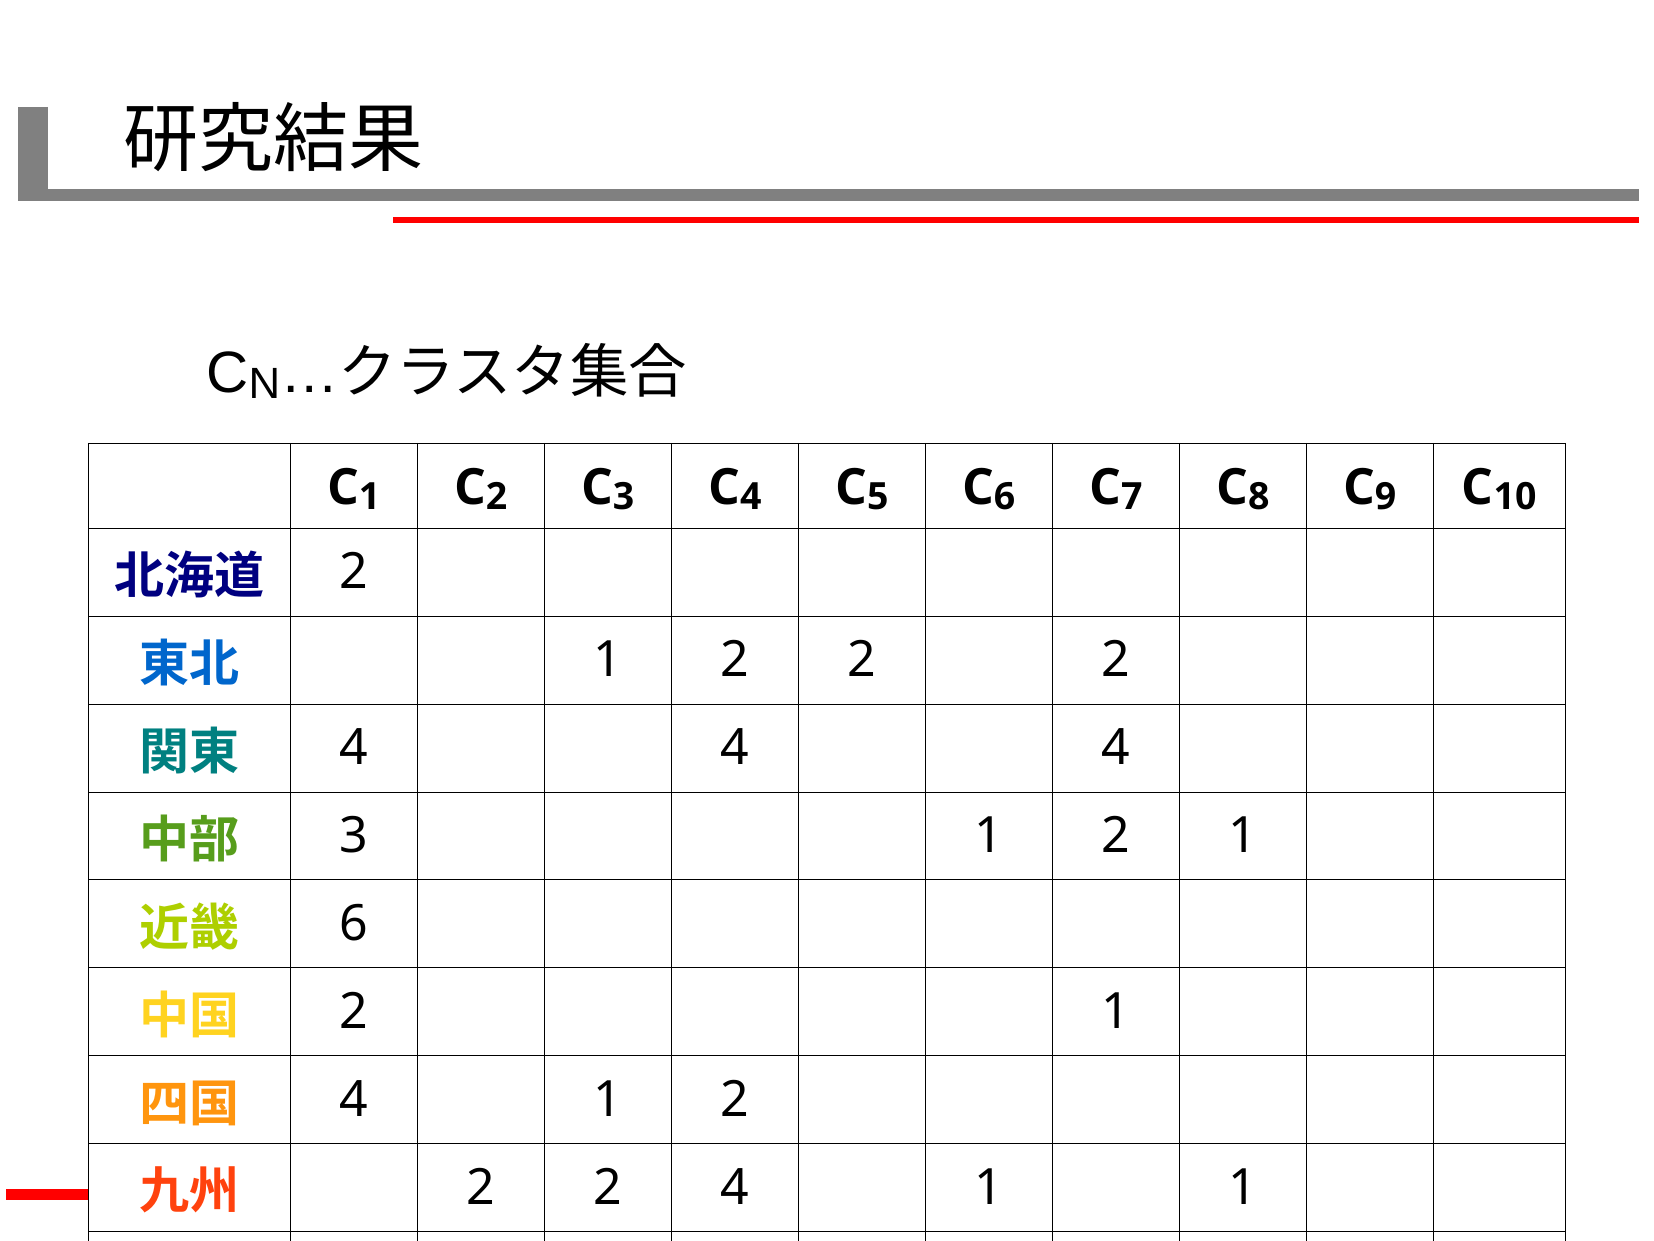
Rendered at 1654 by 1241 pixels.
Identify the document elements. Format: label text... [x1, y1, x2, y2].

table_cell [291, 1144, 417, 1231]
table_cell [1307, 793, 1433, 879]
table_cell 四国 [89, 1056, 290, 1143]
table_cell [799, 705, 925, 792]
table_cell [1434, 1056, 1565, 1143]
table_cell 1 [926, 1144, 1052, 1231]
table_cell [926, 968, 1052, 1055]
table_cell [1307, 529, 1433, 616]
table_cell 1 [1180, 1144, 1306, 1231]
table_cell [799, 793, 925, 879]
table_cell 2 [1053, 617, 1179, 704]
table_cell 4 [1053, 705, 1179, 792]
table_cell [1180, 617, 1306, 704]
table_cell [672, 968, 798, 1055]
table_cell [926, 617, 1052, 704]
table_cell [672, 793, 798, 879]
table_cell [1434, 705, 1565, 792]
list CN…クラスタ集合 [118, 324, 1534, 443]
table_cell [418, 705, 544, 792]
table_header C7 [1053, 444, 1179, 528]
table_cell [418, 617, 544, 704]
table_cell [926, 529, 1052, 616]
table_cell 北海道 [89, 529, 290, 616]
table_cell 1 [1307, 1232, 1433, 1241]
table_cell 4 [672, 1144, 798, 1231]
table_cell 3 [291, 793, 417, 879]
table_cell 沖縄 [89, 1232, 290, 1241]
table_cell [418, 880, 544, 967]
table_cell [545, 793, 671, 879]
table_cell 東北 [89, 617, 290, 704]
table_cell [1434, 529, 1565, 616]
table_header C9 [1307, 444, 1433, 528]
table_header C3 [545, 444, 671, 528]
table_cell 1 [926, 793, 1052, 879]
table_cell [926, 880, 1052, 967]
table_cell [418, 968, 544, 1055]
table_cell [1180, 1056, 1306, 1143]
table_cell [1434, 617, 1565, 704]
table_cell 2 [672, 1056, 798, 1143]
table_header C10 [1434, 444, 1565, 528]
table_header C2 [418, 444, 544, 528]
table_cell [1053, 529, 1179, 616]
table_cell 2 [1053, 793, 1179, 879]
table_cell 関東 [89, 705, 290, 792]
table_cell 2 [545, 1144, 671, 1231]
table_cell [1307, 880, 1433, 967]
table_cell [418, 1056, 544, 1143]
table_cell [418, 1232, 544, 1241]
table_cell 6 [291, 880, 417, 967]
table_cell [1180, 705, 1306, 792]
table_cell [1434, 1144, 1565, 1231]
table_cell 4 [291, 705, 417, 792]
table_cell 4 [291, 1056, 417, 1143]
table_cell 1 [1434, 1232, 1565, 1241]
table_cell [1180, 968, 1306, 1055]
table_cell [799, 1232, 925, 1241]
table_cell [1434, 968, 1565, 1055]
table_cell [1434, 880, 1565, 967]
table_cell 中部 [89, 793, 290, 879]
table_cell [291, 1232, 417, 1241]
table_cell [418, 529, 544, 616]
table_cell [799, 529, 925, 616]
table_cell [1307, 705, 1433, 792]
table_header [89, 444, 290, 528]
table_cell [1307, 968, 1433, 1055]
table_cell [672, 1232, 798, 1241]
table_cell 中国 [89, 968, 290, 1055]
table_cell [799, 968, 925, 1055]
table_cell [1180, 880, 1306, 967]
table_cell [418, 793, 544, 879]
table_cell [1053, 1144, 1179, 1231]
title 研究結果 [123, 29, 1536, 237]
table_cell [672, 880, 798, 967]
table_cell [545, 705, 671, 792]
table_cell 2 [291, 529, 417, 616]
table_cell [799, 1056, 925, 1143]
table_cell 1 [1053, 968, 1179, 1055]
table_cell [799, 880, 925, 967]
table_cell [799, 1144, 925, 1231]
table_cell [1053, 1232, 1179, 1241]
table_cell [1307, 617, 1433, 704]
table_cell 1 [545, 1056, 671, 1143]
table_cell 1 [545, 617, 671, 704]
table_cell [1053, 880, 1179, 967]
table_cell [926, 1232, 1052, 1241]
table_cell [291, 617, 417, 704]
table_cell [1307, 1144, 1433, 1231]
table_cell 近畿 [89, 880, 290, 967]
table_cell [1053, 1056, 1179, 1143]
table_header C1 [291, 444, 417, 528]
table_cell 九州 [89, 1144, 290, 1231]
table_cell 1 [1180, 793, 1306, 879]
table_cell 2 [799, 617, 925, 704]
table_cell 4 [672, 705, 798, 792]
table_cell [1180, 1232, 1306, 1241]
table_cell 2 [418, 1144, 544, 1231]
table_cell [672, 529, 798, 616]
table_header C5 [799, 444, 925, 528]
table_cell [926, 705, 1052, 792]
table_cell [1307, 1056, 1433, 1143]
table_header C4 [672, 444, 798, 528]
table_cell [926, 1056, 1052, 1143]
table_header C6 [926, 444, 1052, 528]
table_cell [545, 968, 671, 1055]
table_cell [1180, 529, 1306, 616]
table_cell [545, 529, 671, 616]
table_cell 2 [672, 617, 798, 704]
table_cell [1434, 793, 1565, 879]
table_cell [545, 880, 671, 967]
table_header C8 [1180, 444, 1306, 528]
table_cell [545, 1232, 671, 1241]
table_cell 2 [291, 968, 417, 1055]
